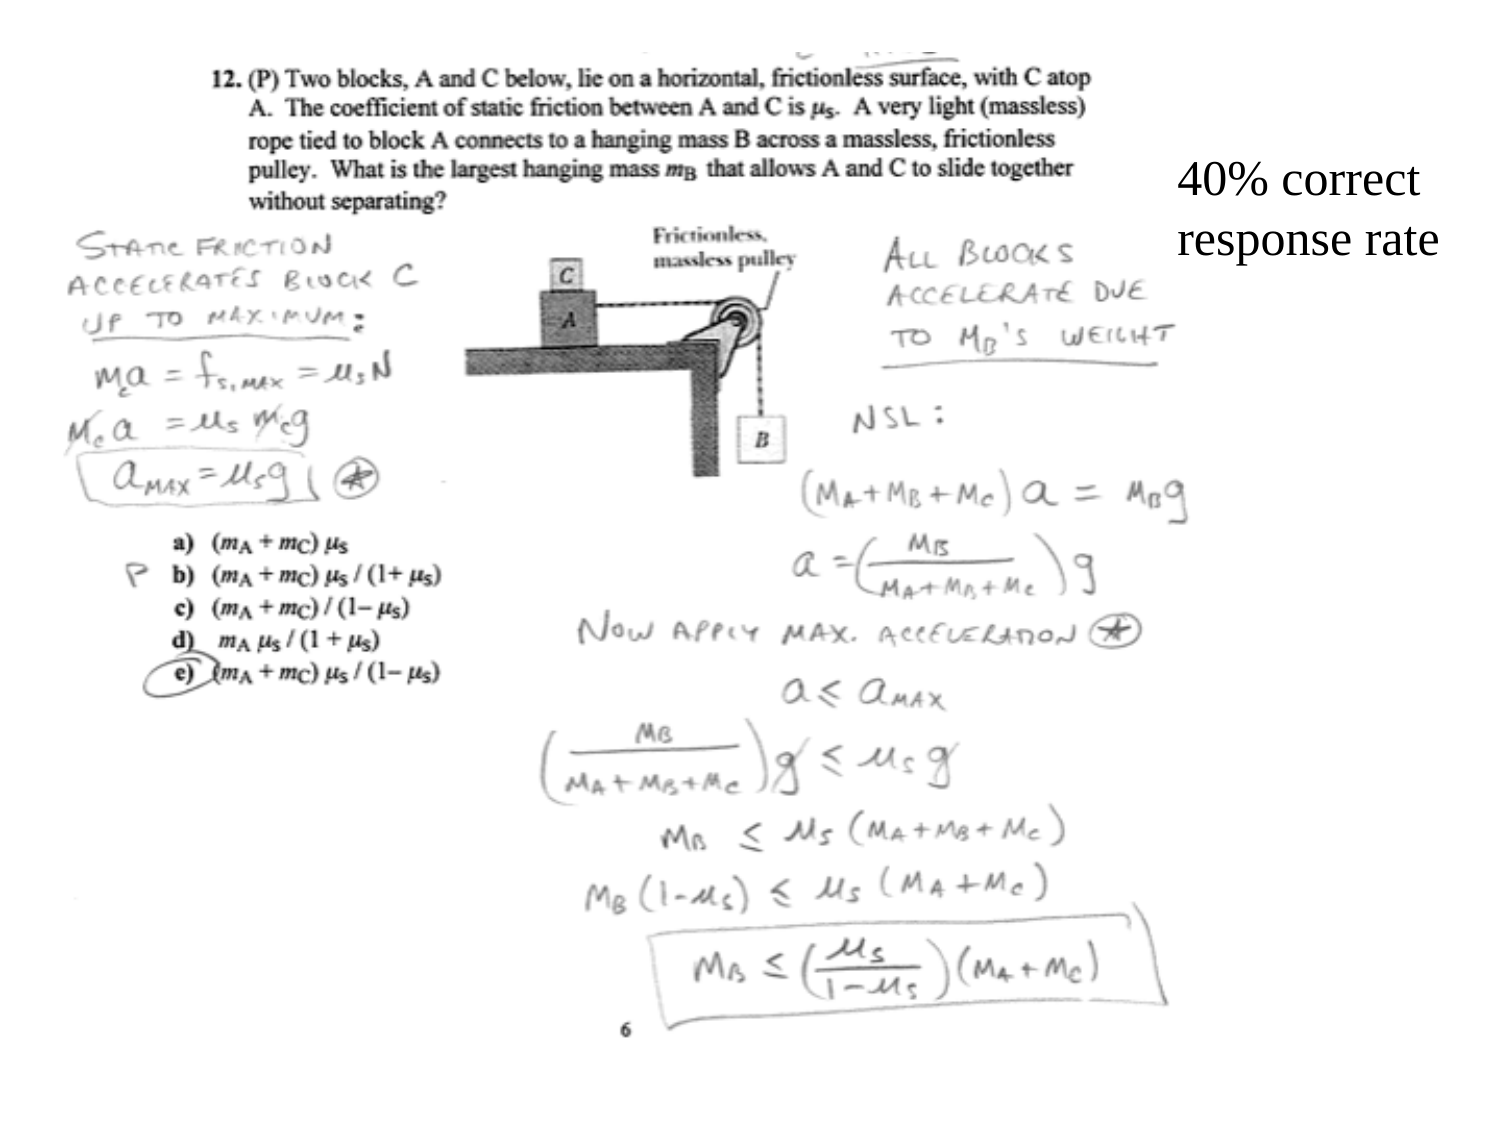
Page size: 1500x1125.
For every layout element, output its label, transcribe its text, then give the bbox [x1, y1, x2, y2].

text_box 40% correct response rate [1162, 137, 1456, 273]
picture [37, 52, 1209, 1073]
